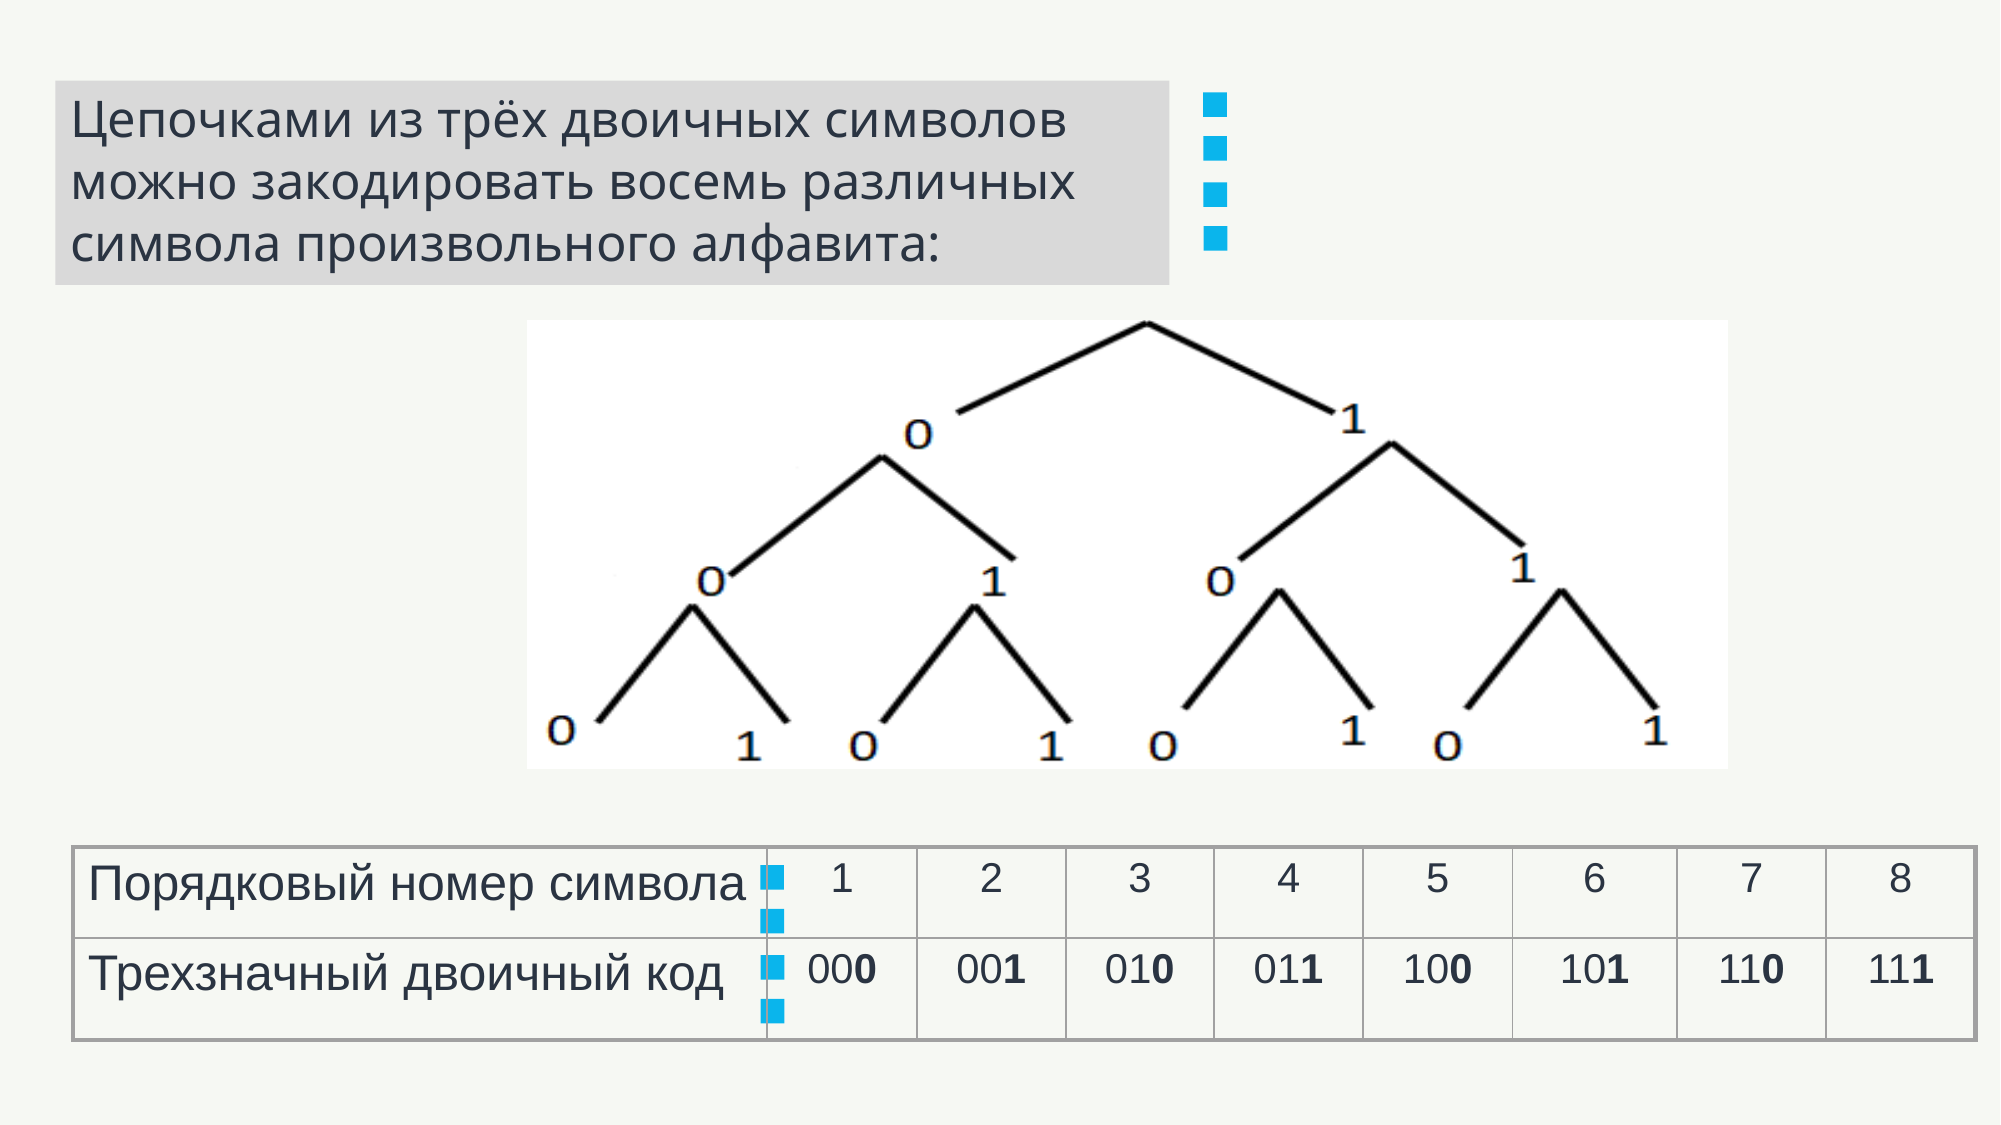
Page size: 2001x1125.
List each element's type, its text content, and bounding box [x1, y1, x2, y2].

table_header 3 [1067, 849, 1213, 937]
text_box Цепочками из трёх двоичных символов можно закодировать восемь различных символа произвольного алфавита: [55, 80, 1170, 285]
table_header 7 [1678, 849, 1825, 937]
table_header Порядковый номер символа [75, 849, 766, 937]
table_header 6 [1513, 849, 1676, 937]
picture [527, 218, 1729, 845]
table_header 5 [1364, 849, 1512, 937]
table_cell 110 [1678, 939, 1825, 1038]
table_header 1 [768, 849, 916, 937]
table_cell 101 [1513, 939, 1676, 1038]
table_header 8 [1827, 849, 1973, 937]
table_cell 010 [1067, 939, 1213, 1038]
table_cell 011 [1215, 939, 1362, 1038]
table_cell 100 [1364, 939, 1512, 1038]
table_header 2 [918, 849, 1065, 937]
table_cell 001 [918, 939, 1065, 1038]
table_cell 000 [768, 939, 916, 1038]
table_cell Трехзначный двоичный код [75, 939, 766, 1038]
table_header 4 [1215, 849, 1362, 937]
table_cell 111 [1827, 939, 1973, 1038]
